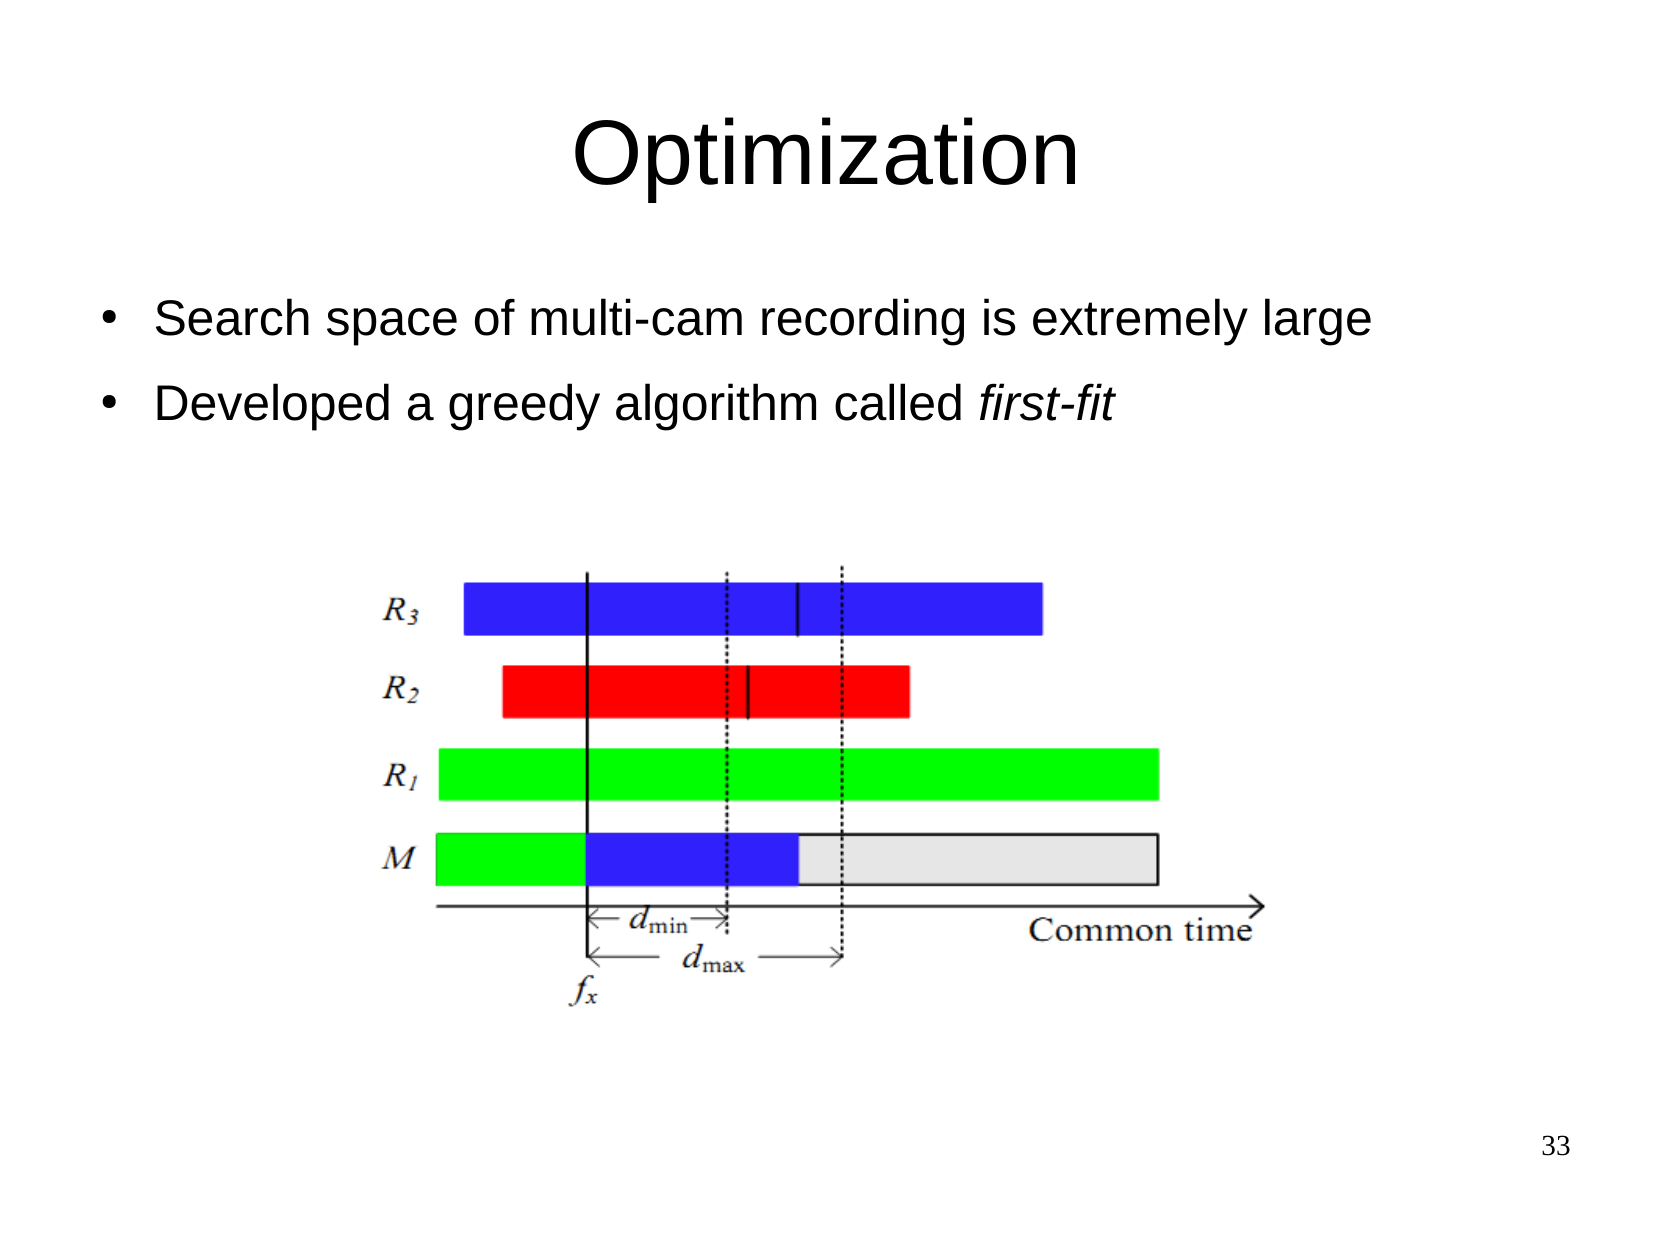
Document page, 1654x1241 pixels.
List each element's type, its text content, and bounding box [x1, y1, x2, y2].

picture [375, 564, 1274, 1013]
title Optimization [82, 49, 1571, 257]
list Search space of multi-cam recording is extremely large Developed a greedy algorithm called first-fit [82, 290, 1571, 1109]
